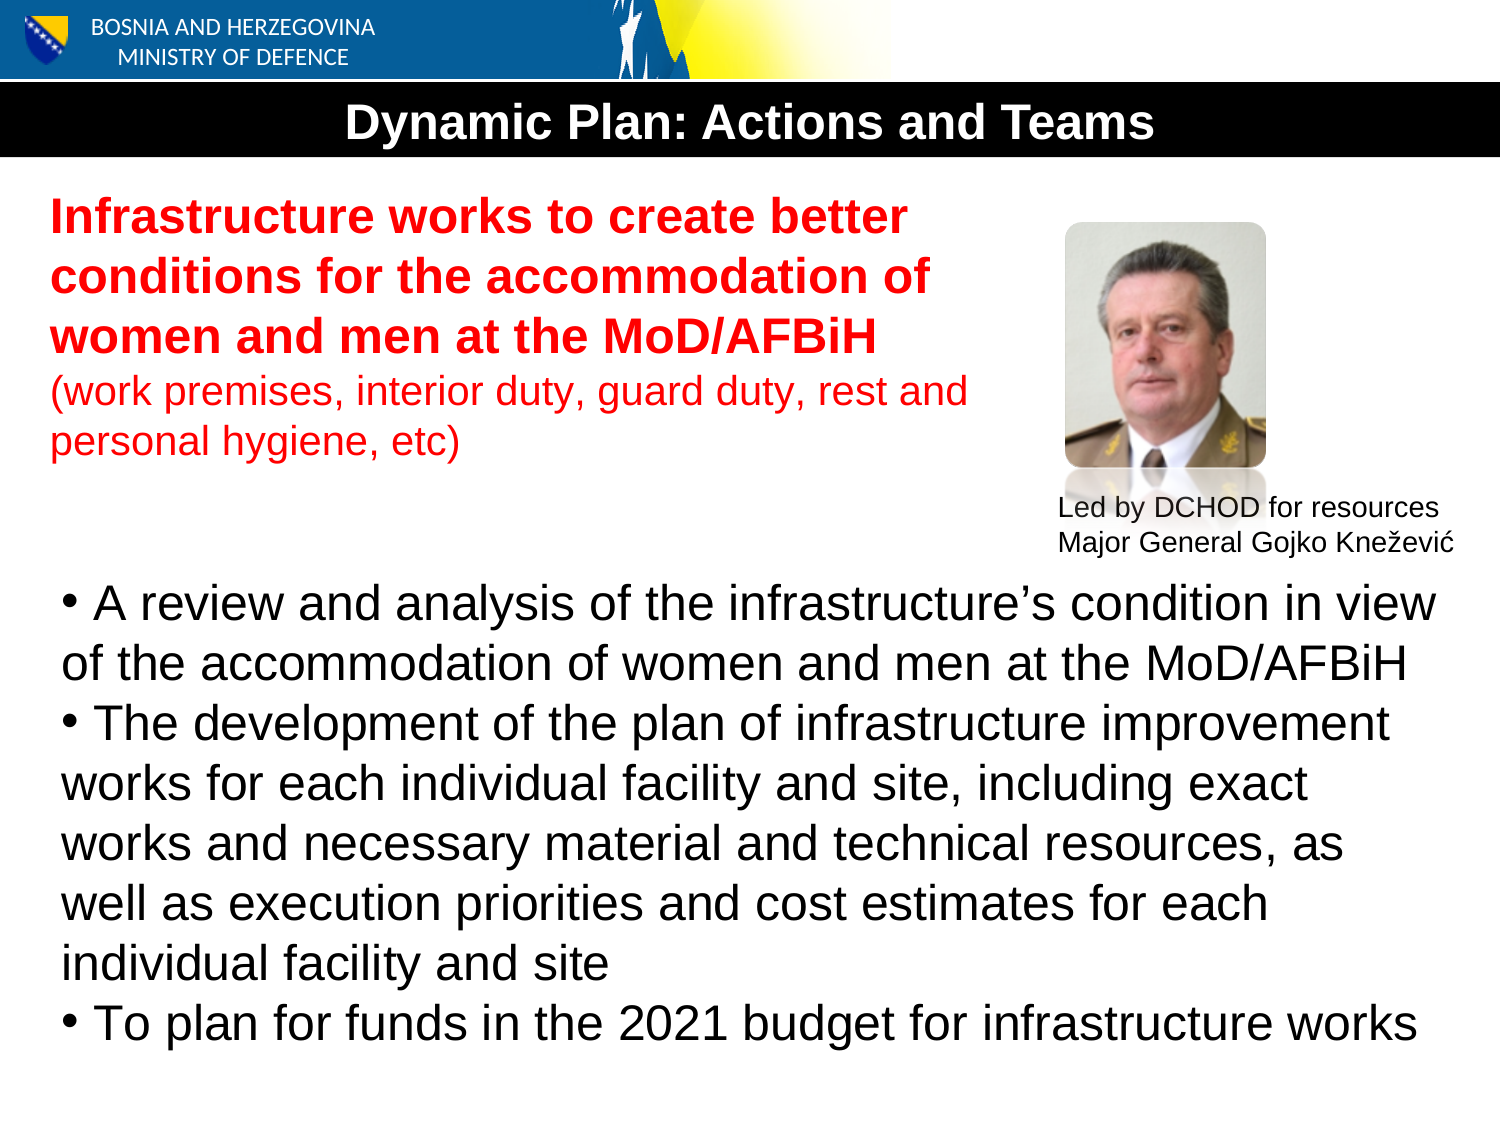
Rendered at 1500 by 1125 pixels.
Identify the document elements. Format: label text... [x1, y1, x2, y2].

picture [1061, 221, 1270, 718]
text_box A review and analysis of the infrastructure’s condition in view of the accommodation of women and men at the MoD/AFBiH The development of the plan of infrastructure improvement works for each individual facility and site, including exact works and necessary material and technical resources, as well as execution priorities and cost estimates for each individual facility and site To plan for funds in the 2021 budget for infrastructure works [46, 562, 1454, 1058]
text_box Led by DCHOD for resources Major General Gojko Knežević [1270, 480, 1500, 566]
title Dynamic Plan: Actions and Teams [0, 82, 1500, 158]
picture [0, 0, 1500, 79]
text_box Infrastructure works to create better conditions for the accommodation of women and men at the MoD/AFBiH (work premises, interior duty, guard duty, rest and personal hygiene, etc) [35, 175, 1079, 522]
